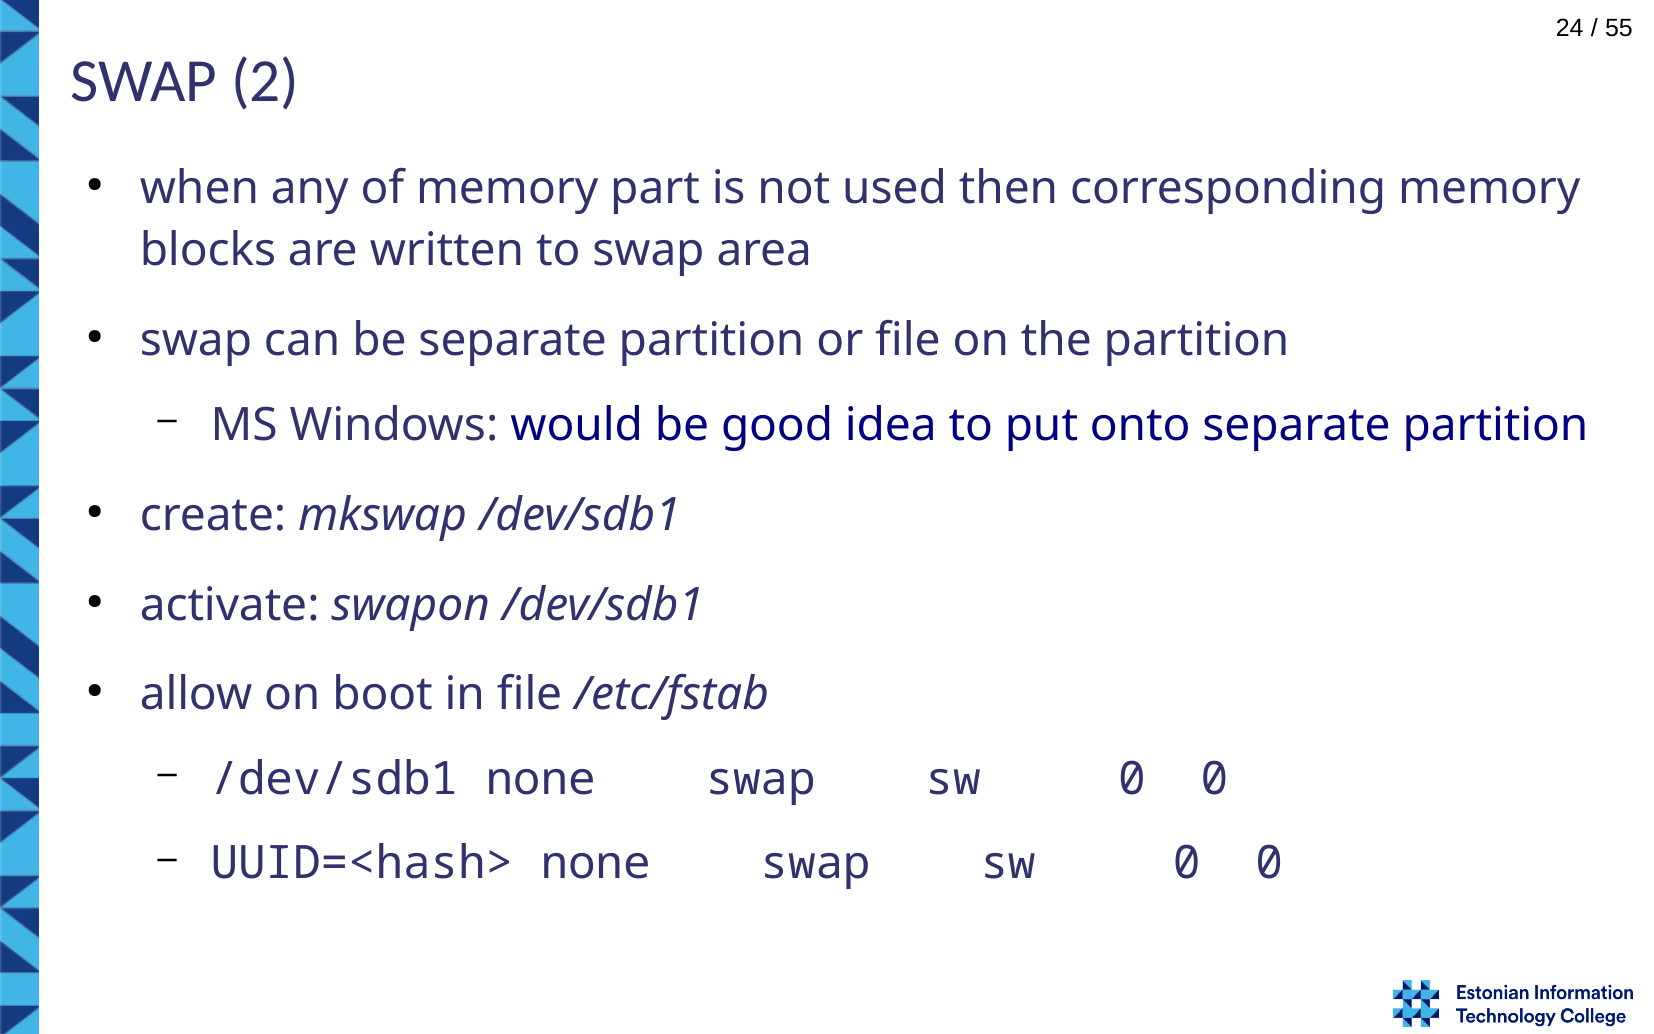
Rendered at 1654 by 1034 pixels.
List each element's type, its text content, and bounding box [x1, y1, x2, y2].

list when any of memory part is not used then corresponding memory blocks are written to swap area swap can be separate partition or file on the partition MS Windows: would be good idea to put onto separate partition create: mkswap /dev/sdb1 activate: swapon /dev/sdb1 allow on boot in file /etc/fstab /dev/sdb1 none swap sw 0 0 UUID=<hash> none swap sw 0 0 [68, 153, 1630, 957]
title SWAP (2) [70, 41, 1630, 130]
picture [1393, 980, 1633, 1027]
